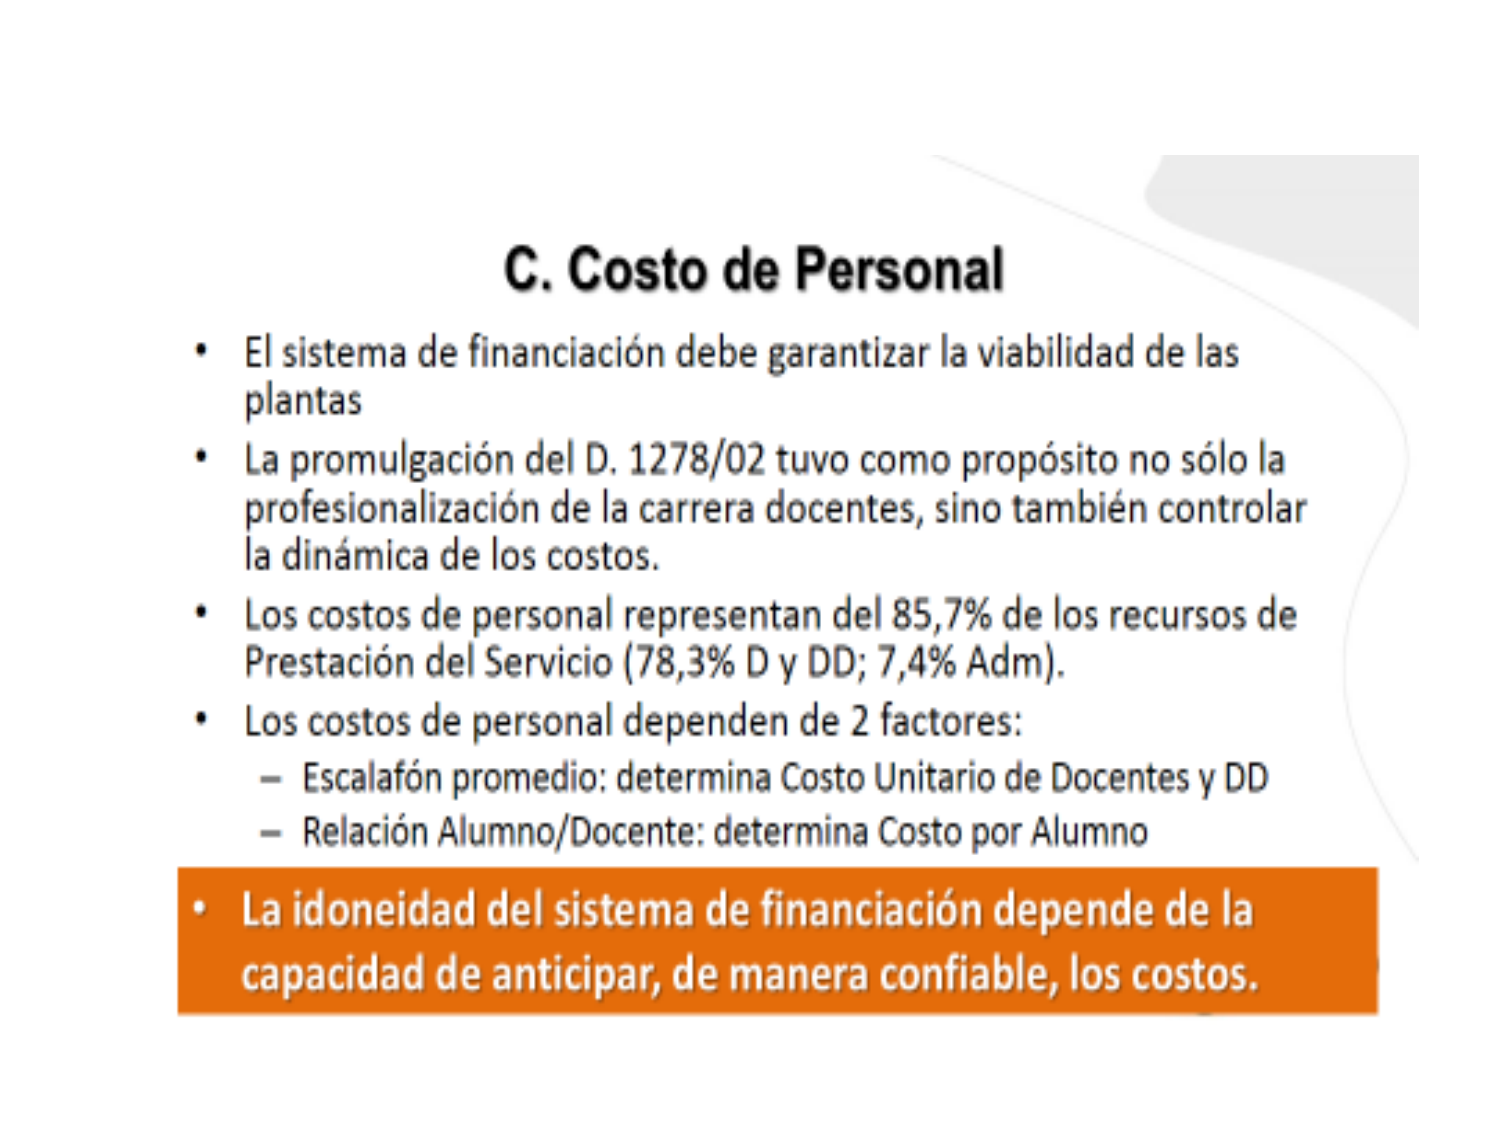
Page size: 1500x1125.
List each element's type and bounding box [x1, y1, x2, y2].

picture [90, 155, 1419, 1068]
